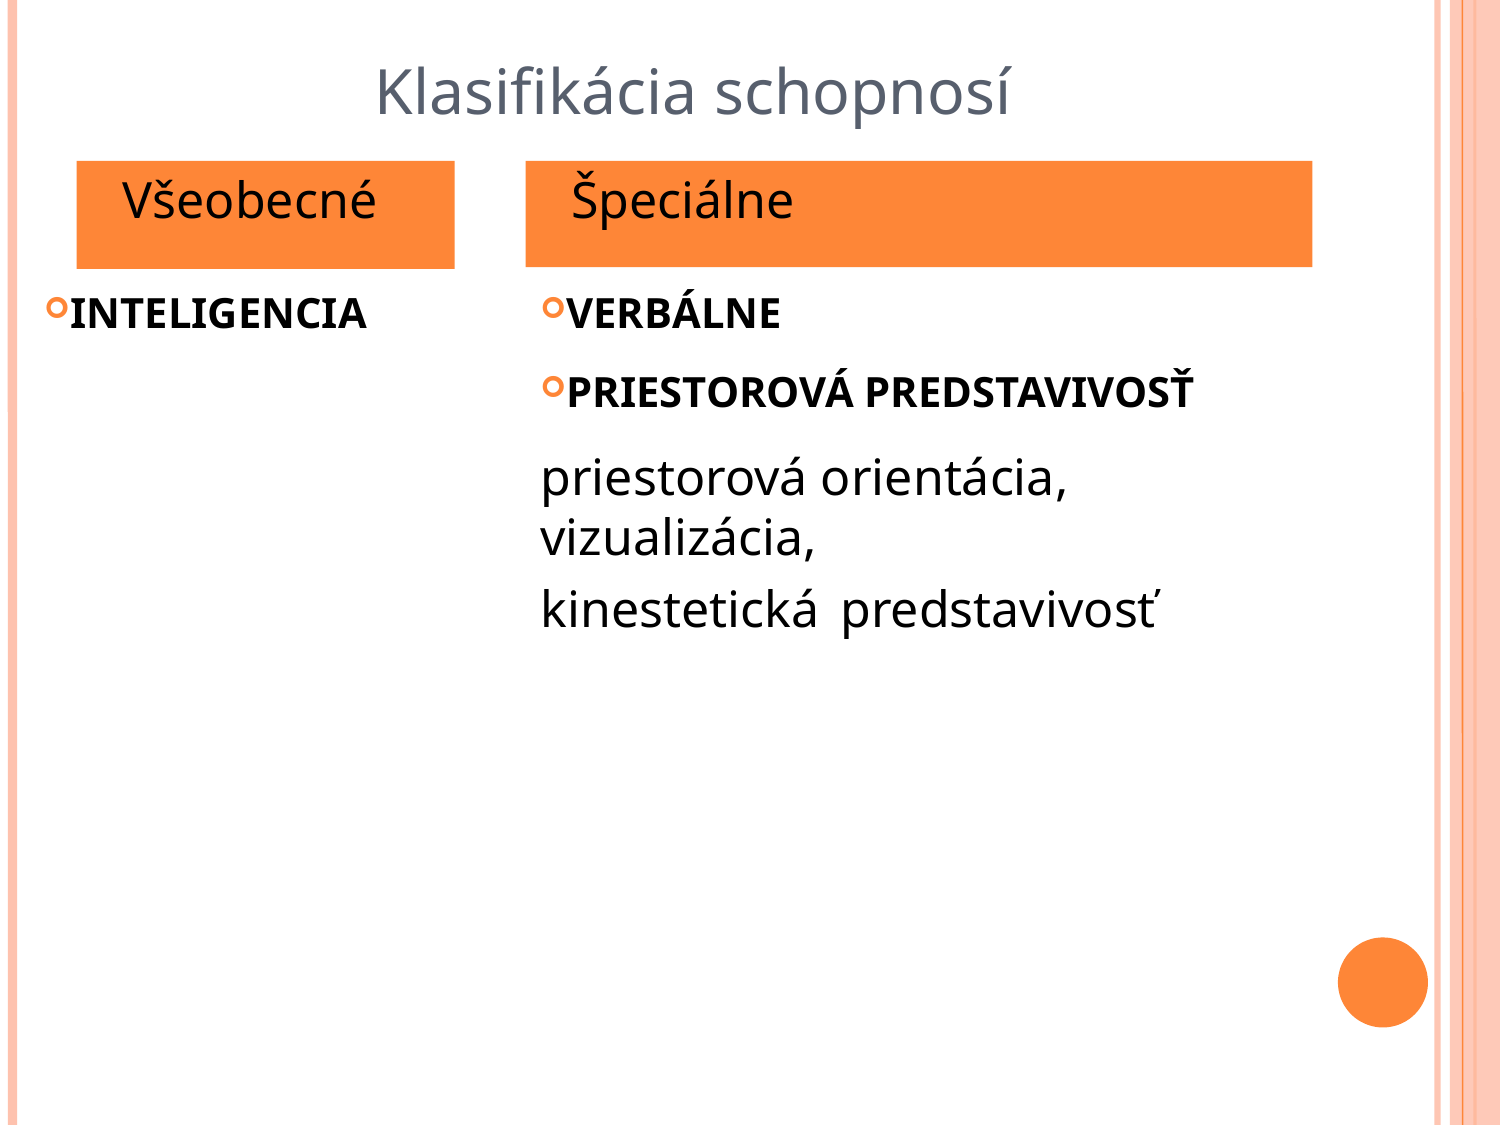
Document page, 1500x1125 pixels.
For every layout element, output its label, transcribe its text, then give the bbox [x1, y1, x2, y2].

title Klasifikácia schopnosí [75, 44, 1313, 161]
list INTELIGENCIA [29, 278, 479, 917]
list VERBÁLNE PRIESTOROVÁ PREDSTAVIVOSŤ priestorová orientácia, vizualizácia, kinestetická predstavivosť [525, 278, 1378, 1047]
list Všeobecné [76, 160, 455, 269]
list Špeciálne [525, 160, 1313, 268]
